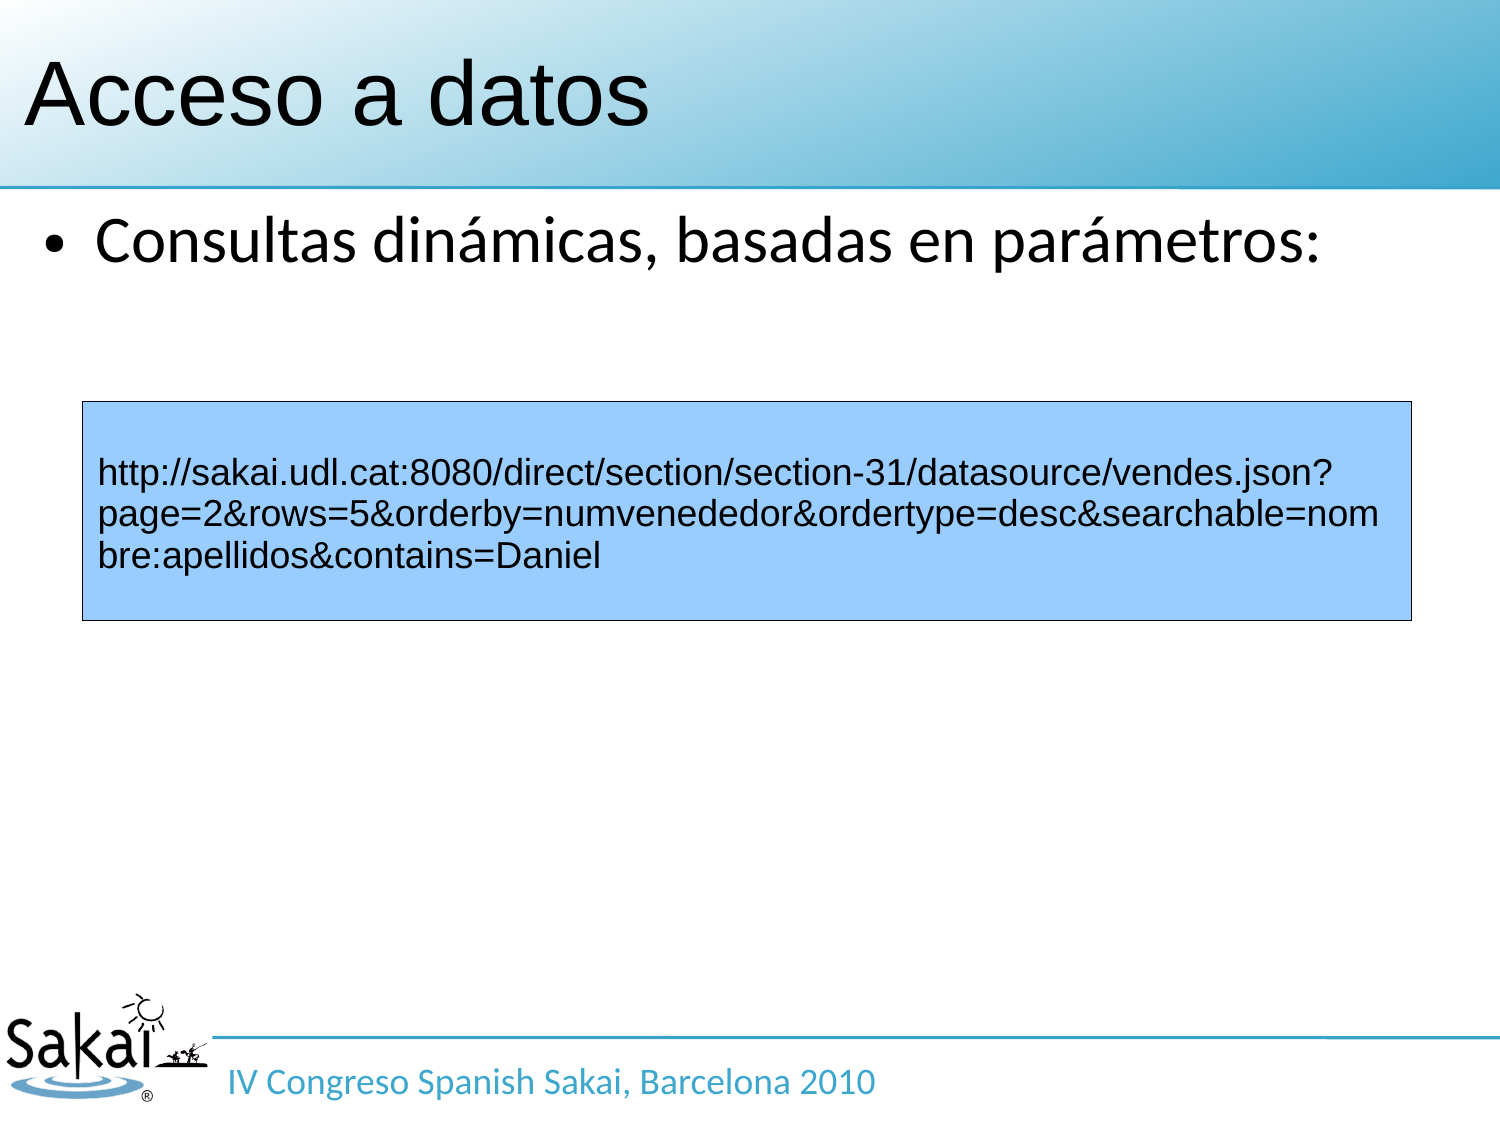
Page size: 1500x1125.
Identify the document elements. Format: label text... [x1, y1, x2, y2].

list Consultas dinámicas, basadas en parámetros: [24, 212, 1475, 1011]
text_box http://sakai.udl.cat:8080/direct/section/section-31/datasource/vendes.json?page=2&rows=5&orderby=numvenededor&ordertype=desc&searchable=nombre:apellidos&contains=Daniel [82, 401, 1412, 621]
title Acceso a datos [24, 32, 1475, 156]
picture [0, 955, 213, 1125]
